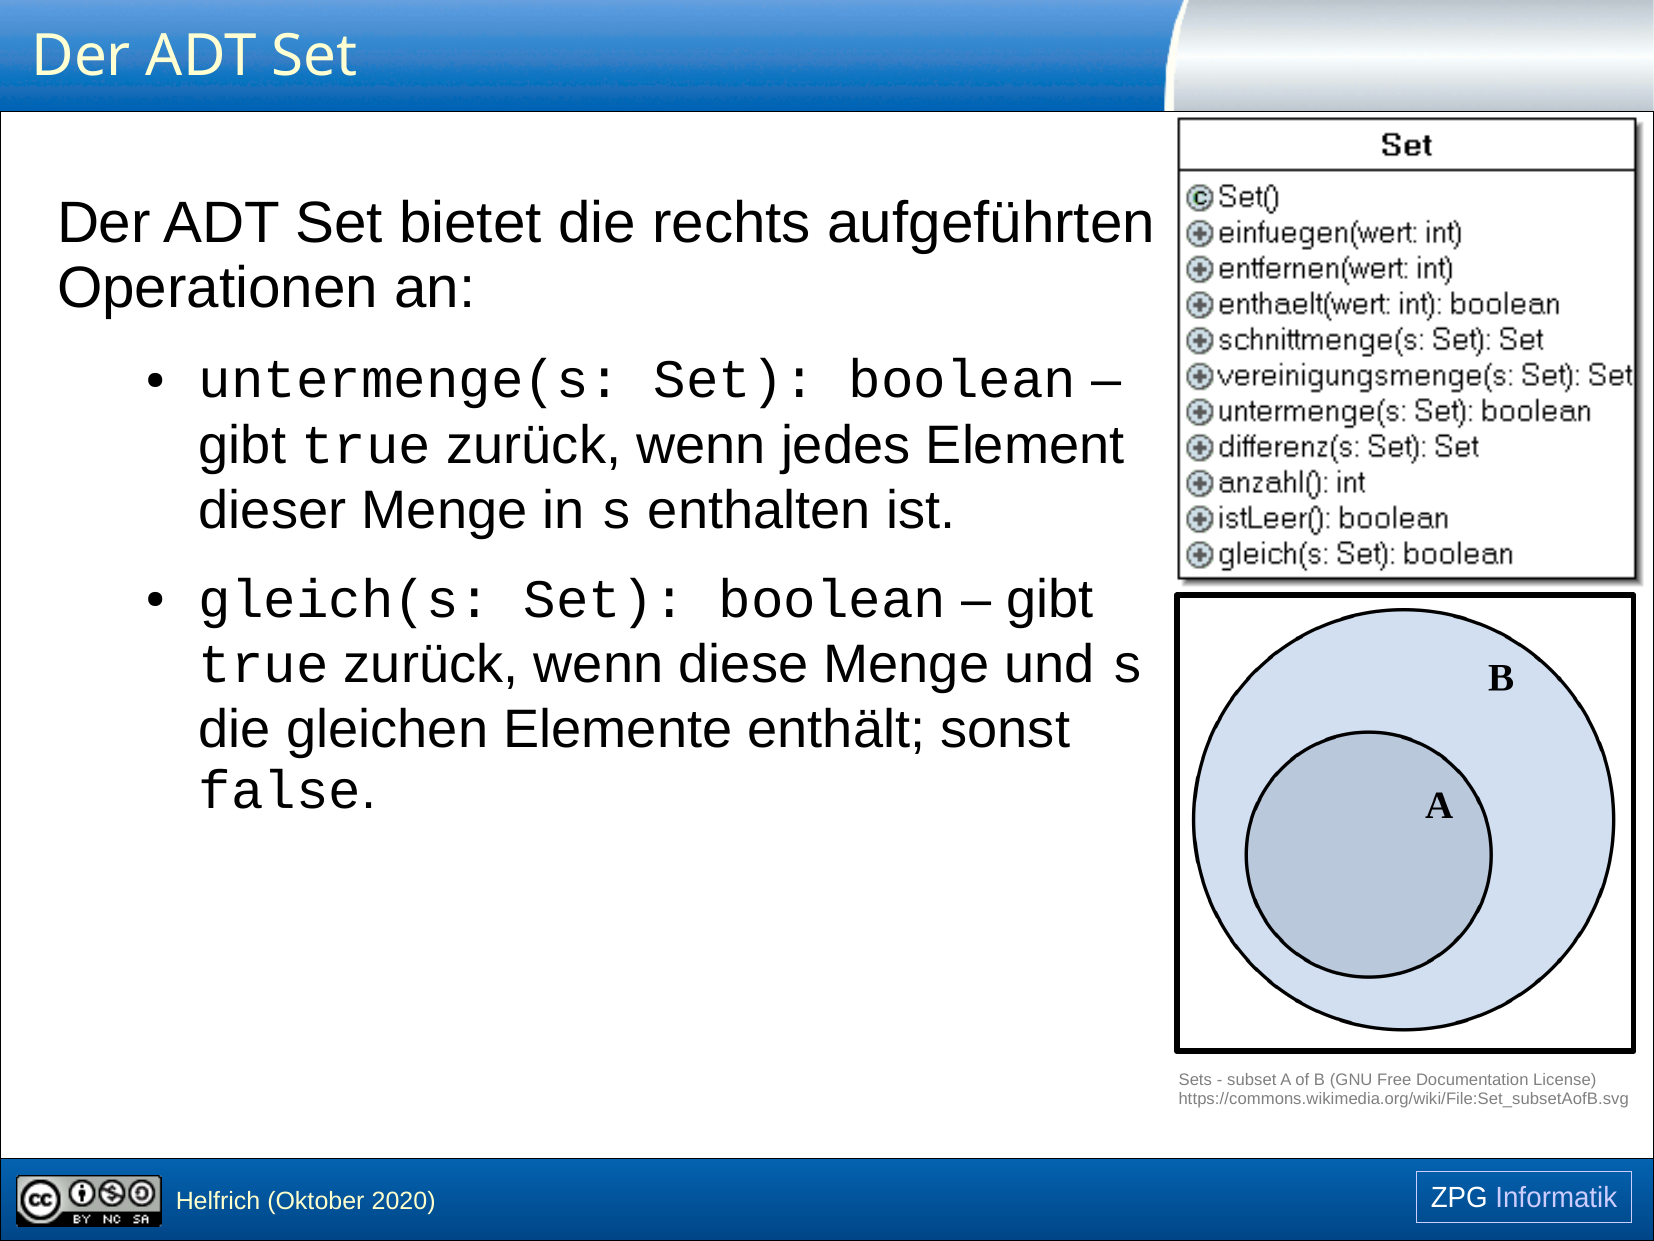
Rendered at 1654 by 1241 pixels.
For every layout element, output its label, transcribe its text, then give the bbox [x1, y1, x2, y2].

picture [1176, 116, 1646, 589]
picture [1179, 598, 1631, 1049]
title Der ADT Set [31, 14, 1151, 92]
text_box Sets - subset A of B (GNU Free Documentation License) https://commons.wikimedia.org/wiki/File:Set_subsetAofB.svg [1163, 1063, 1654, 1116]
picture [0, 0, 1654, 111]
picture [16, 1175, 162, 1227]
list Der ADT Set bietet die rechts aufgeführten Operationen an: untermenge(s: Set): boolean – gibt true zurück, wenn jedes Element dieser Menge in s enthalten ist. gleich(s: Set): boolean – gibt true zurück, wenn diese Menge und s die gleichen Elemente enthält; sonst false. [57, 189, 1170, 1155]
